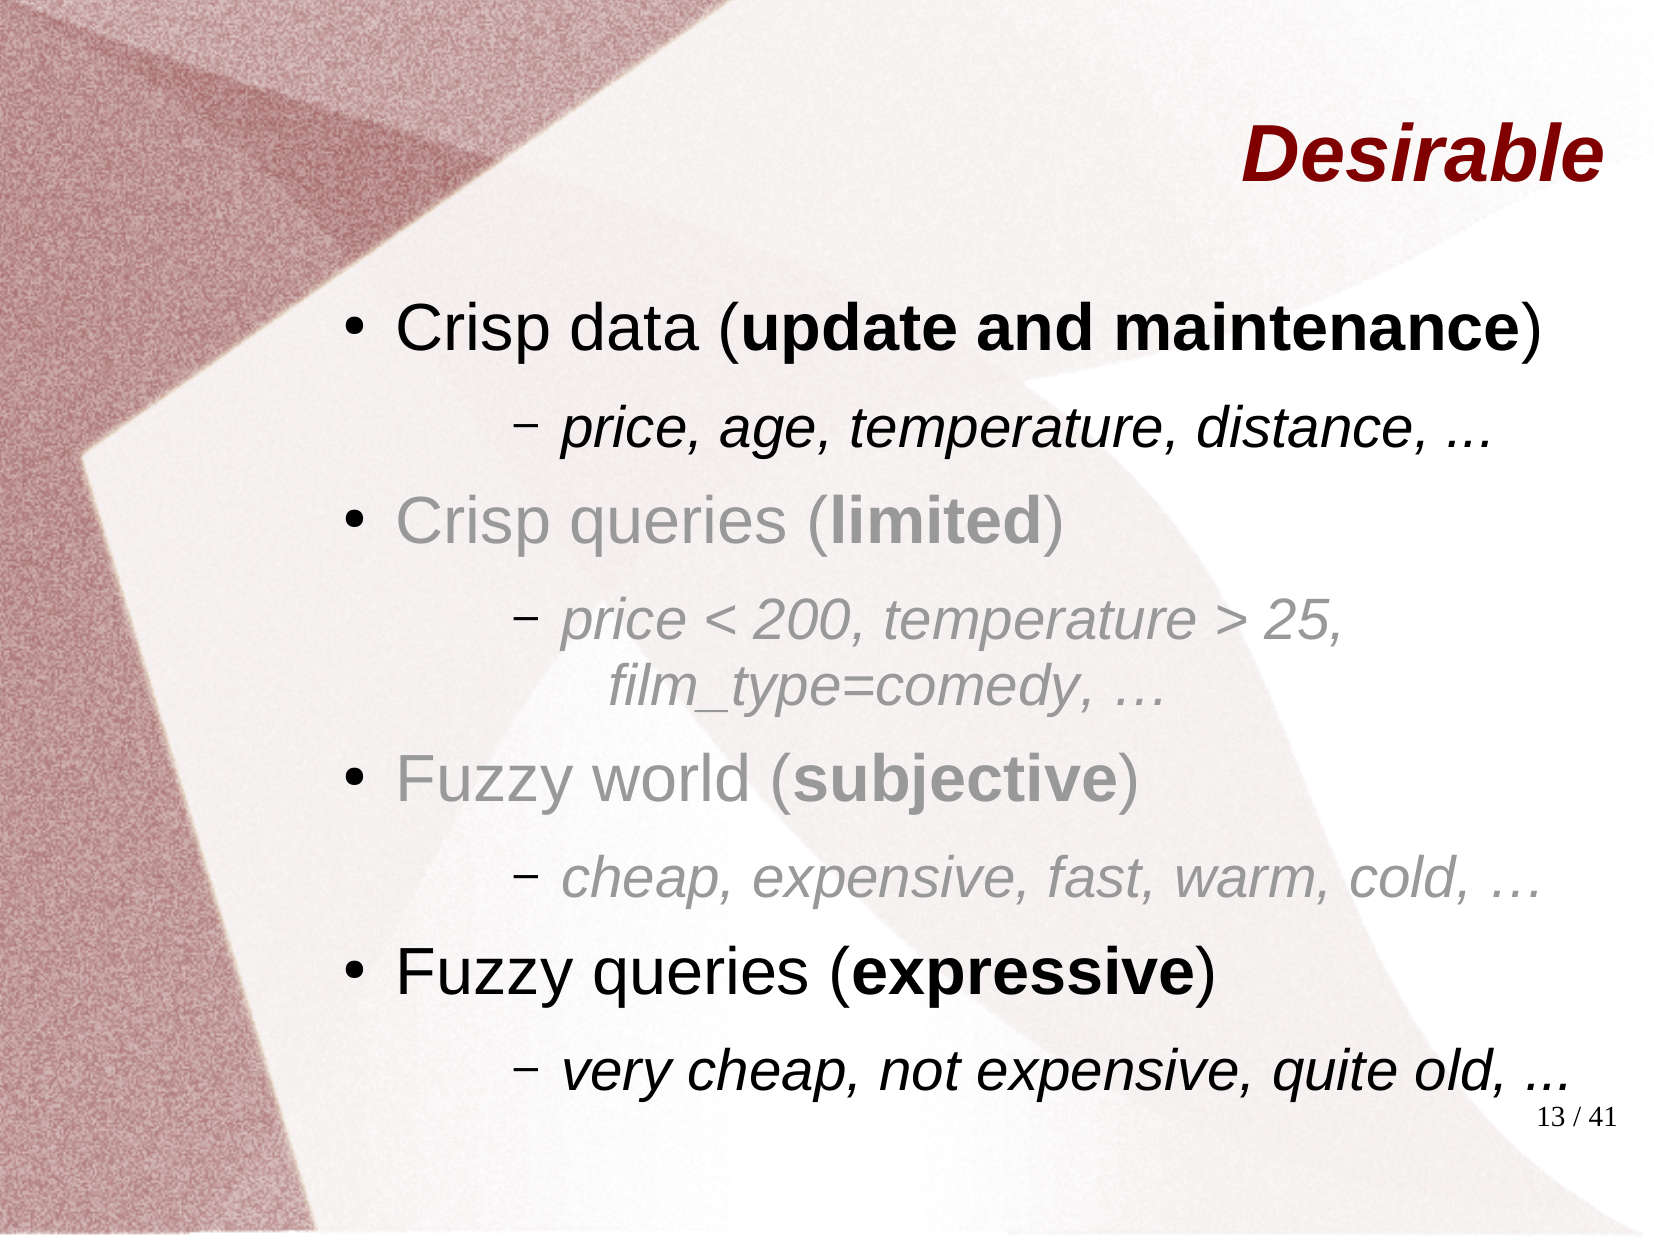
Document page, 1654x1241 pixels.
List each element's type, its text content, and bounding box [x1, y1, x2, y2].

title Desirable [596, 49, 1607, 257]
list Crisp data (update and maintenance) price, age, temperature, distance, ... Crisp queries (limited) price < 200, temperature > 25, film_type=comedy, … Fuzzy world (subjective) cheap, expensive, fast, warm, cold, … Fuzzy queries (expressive) very cheap, not expensive, quite old, ... [324, 290, 1601, 1202]
picture [0, 0, 1654, 1241]
